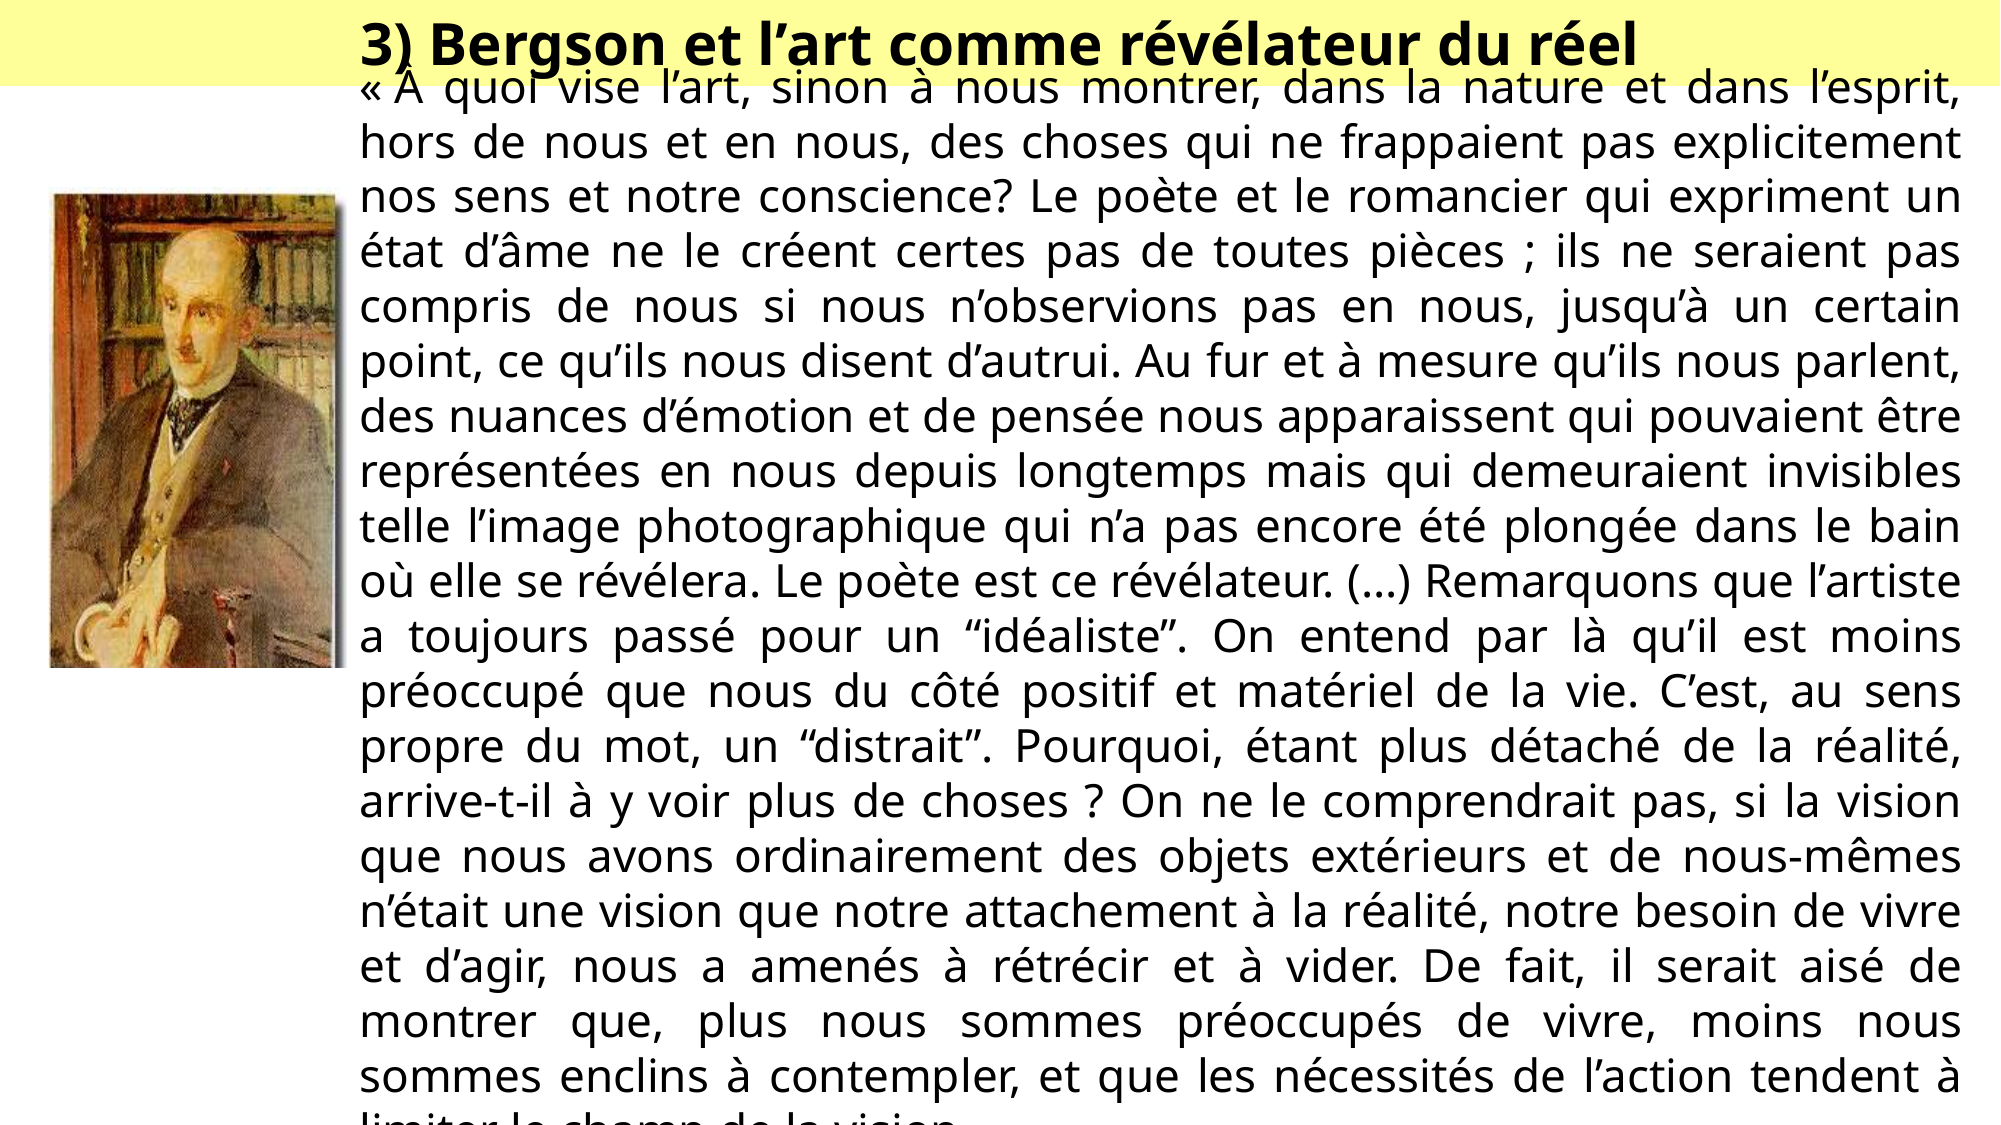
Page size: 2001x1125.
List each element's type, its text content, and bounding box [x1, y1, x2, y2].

text_box « À quoi vise l’art, sinon à nous montrer, dans la nature et dans l’esprit, hors de nous et en nous, des choses qui ne frappaient pas explicitement nos sens et notre conscience? Le poète et le romancier qui expriment un état d’âme ne le créent certes pas de toutes pièces ; ils ne seraient pas compris de nous si nous n’observions pas en nous, jusqu’à un certain point, ce qu’ils nous disent d’autrui. Au fur et à mesure qu’ils nous parlent, des nuances d’émotion et de pensée nous apparaissent qui pouvaient être représentées en nous depuis longtemps mais qui demeuraient invisibles telle l’image photographique qui n’a pas encore été plongée dans le bain où elle se révélera. Le poète est ce révélateur. (...) Remarquons que l’artiste a toujours passé pour un “idéaliste”. On entend par là qu’il est moins préoccupé que nous du côté positif et matériel de la vie. C’est, au sens propre du mot, un “distrait”. Pourquoi, étant plus détaché de la réalité, arrive-t-il à y voir plus de choses ? On ne le comprendrait pas, si la vision que nous avons ordinairement des objets extérieurs et de nous-mêmes n’était une vision que notre attachement à la réalité, notre besoin de vivre et d’agir, nous a amenés à rétrécir et à vider. De fait, il serait aisé de montrer que, plus nous sommes préoccupés de vivre, moins nous sommes enclins à contempler, et que les nécessités de l’action tendent à limiter le champ de la vision. » [345, 50, 1979, 1125]
text_box 3) Bergson et l’art comme révélateur du réel [0, 0, 2000, 86]
picture [48, 187, 347, 668]
